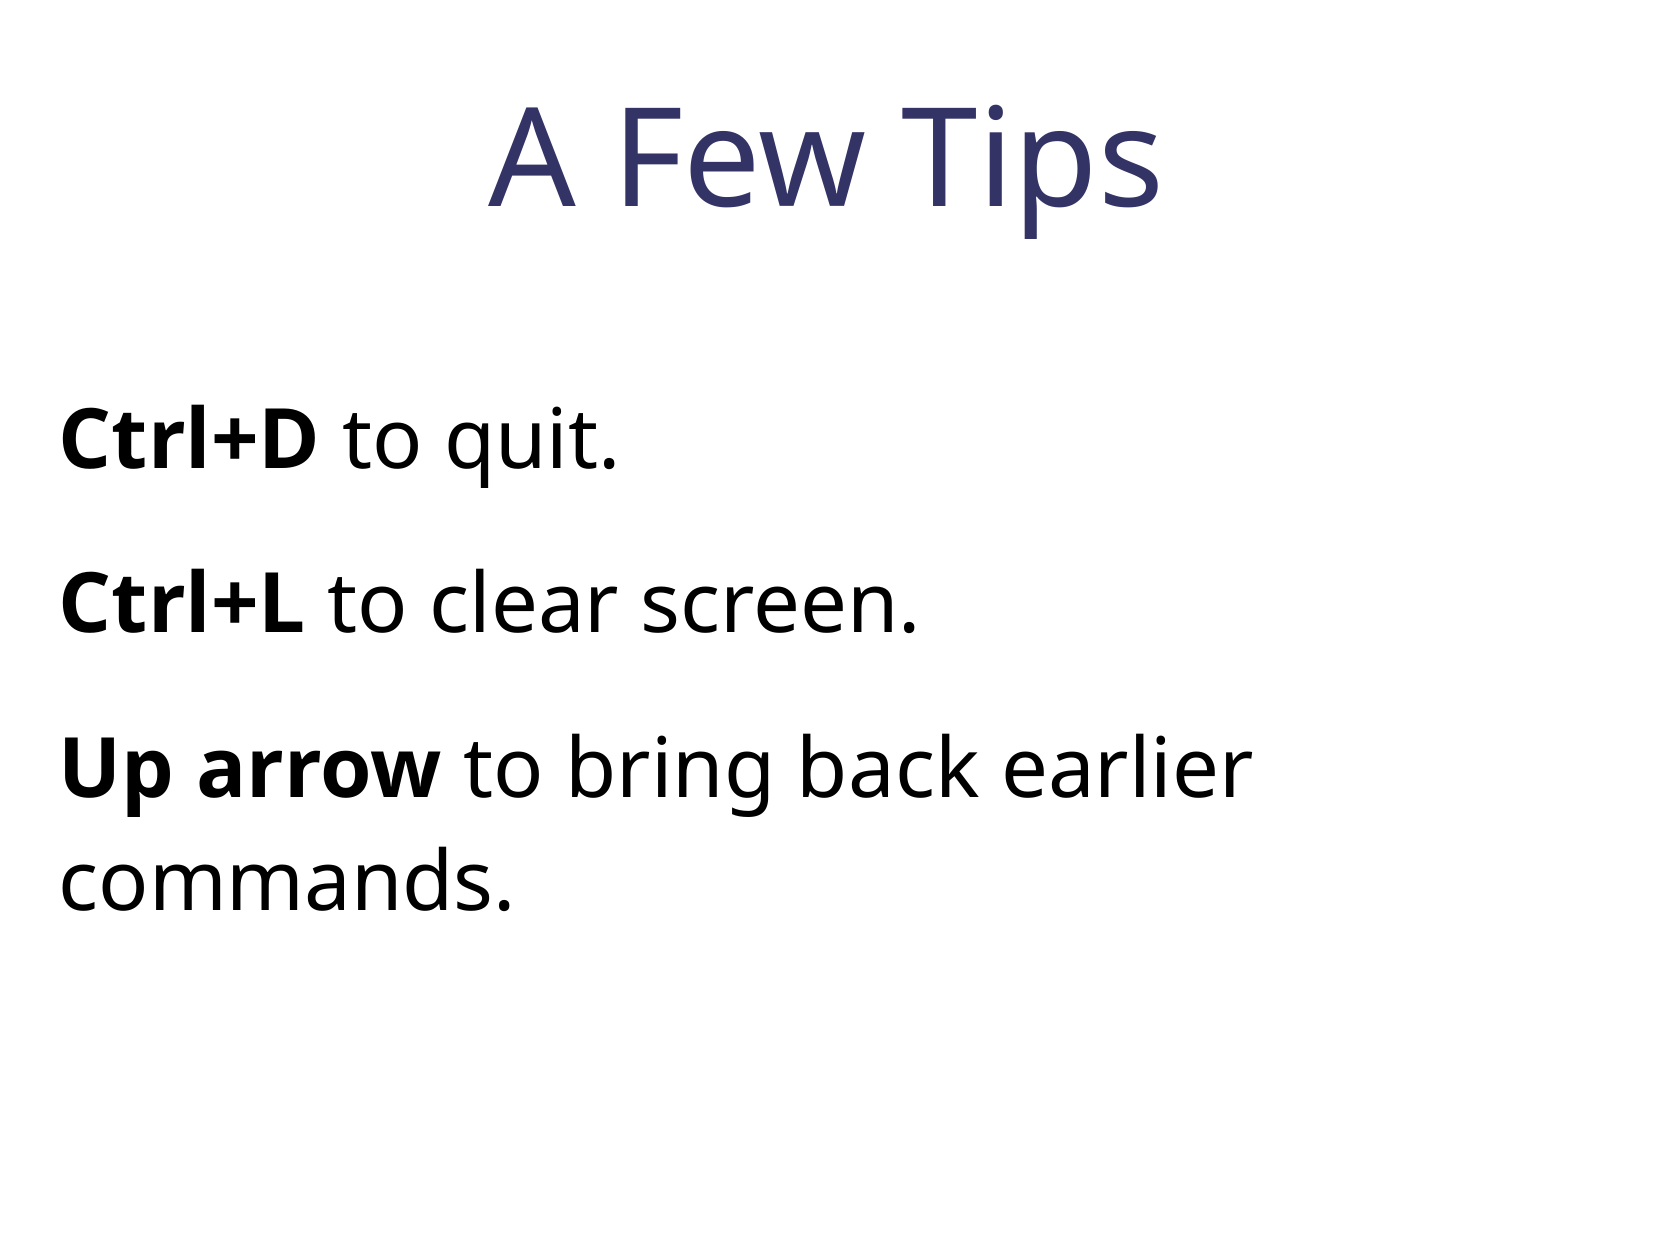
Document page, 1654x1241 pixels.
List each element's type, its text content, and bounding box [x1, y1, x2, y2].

title A Few Tips [0, 56, 1654, 250]
subtitle Ctrl+D to quit. Ctrl+L to clear screen. Up arrow to bring back earlier commands. [59, 265, 1630, 1087]
